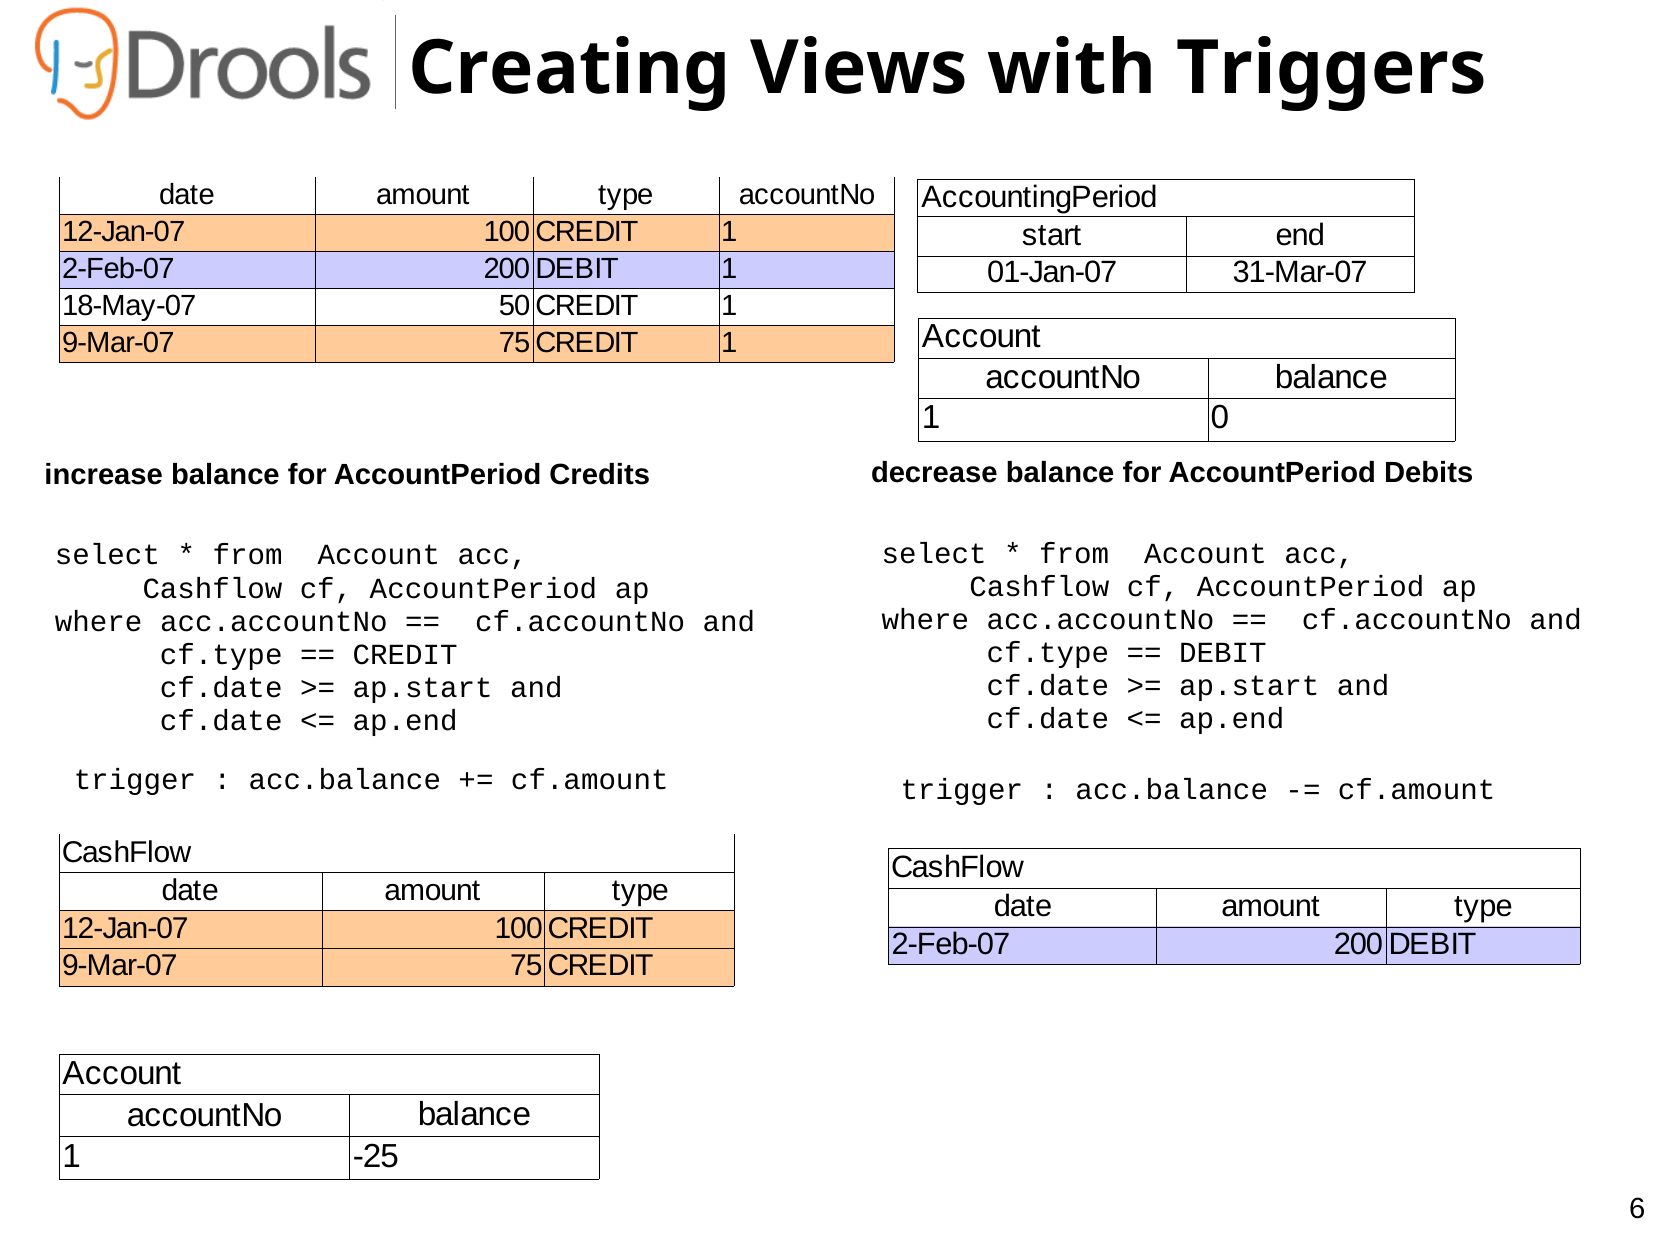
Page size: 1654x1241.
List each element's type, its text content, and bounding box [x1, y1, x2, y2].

chart [915, 314, 1459, 443]
chart [885, 846, 1584, 1083]
text_box increase balance for AccountPeriod Credits [29, 450, 768, 504]
text_box trigger : acc.balance += cf.amount [59, 757, 709, 817]
title Creating Views with Triggers [408, 10, 1625, 119]
text_box select * from Account acc, Cashflow cf, AccountPeriod ap where acc.accountNo == cf.accountNo and cf.type == CREDIT cf.date >= ap.start and cf.date <= ap.end [40, 533, 827, 736]
picture [29, 0, 384, 126]
text_box select * from Account acc, Cashflow cf, AccountPeriod ap where acc.accountNo == cf.accountNo and cf.type == DEBIT cf.date >= ap.start and cf.date <= ap.end [866, 531, 1654, 734]
text_box trigger : acc.balance -= cf.amount [885, 767, 1565, 827]
chart [59, 177, 897, 402]
chart [915, 177, 1418, 296]
text_box decrease balance for AccountPeriod Debits [856, 448, 1565, 502]
chart [59, 834, 739, 1182]
